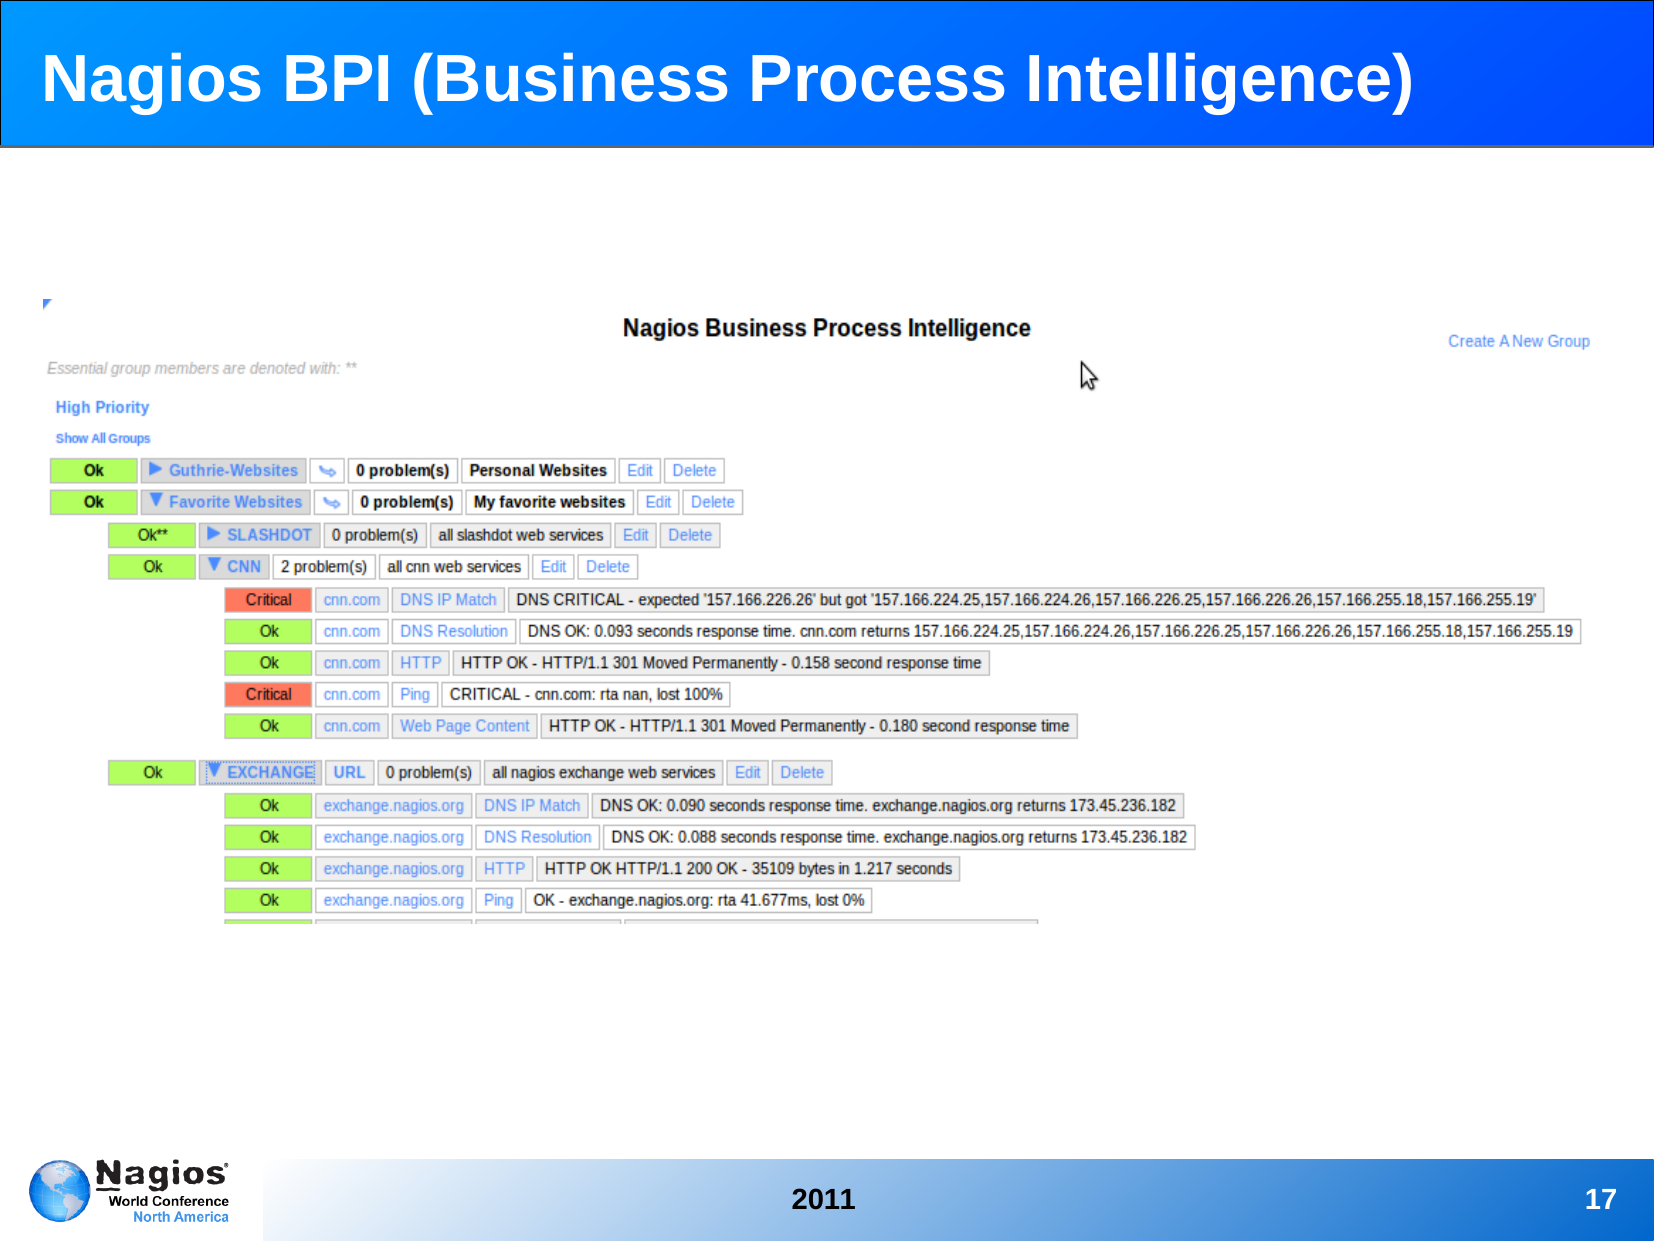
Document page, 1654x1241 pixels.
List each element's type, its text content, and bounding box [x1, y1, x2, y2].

picture [29, 1159, 229, 1235]
title Nagios BPI (Business Process Intelligence) [41, 29, 1576, 127]
picture [43, 299, 1610, 924]
